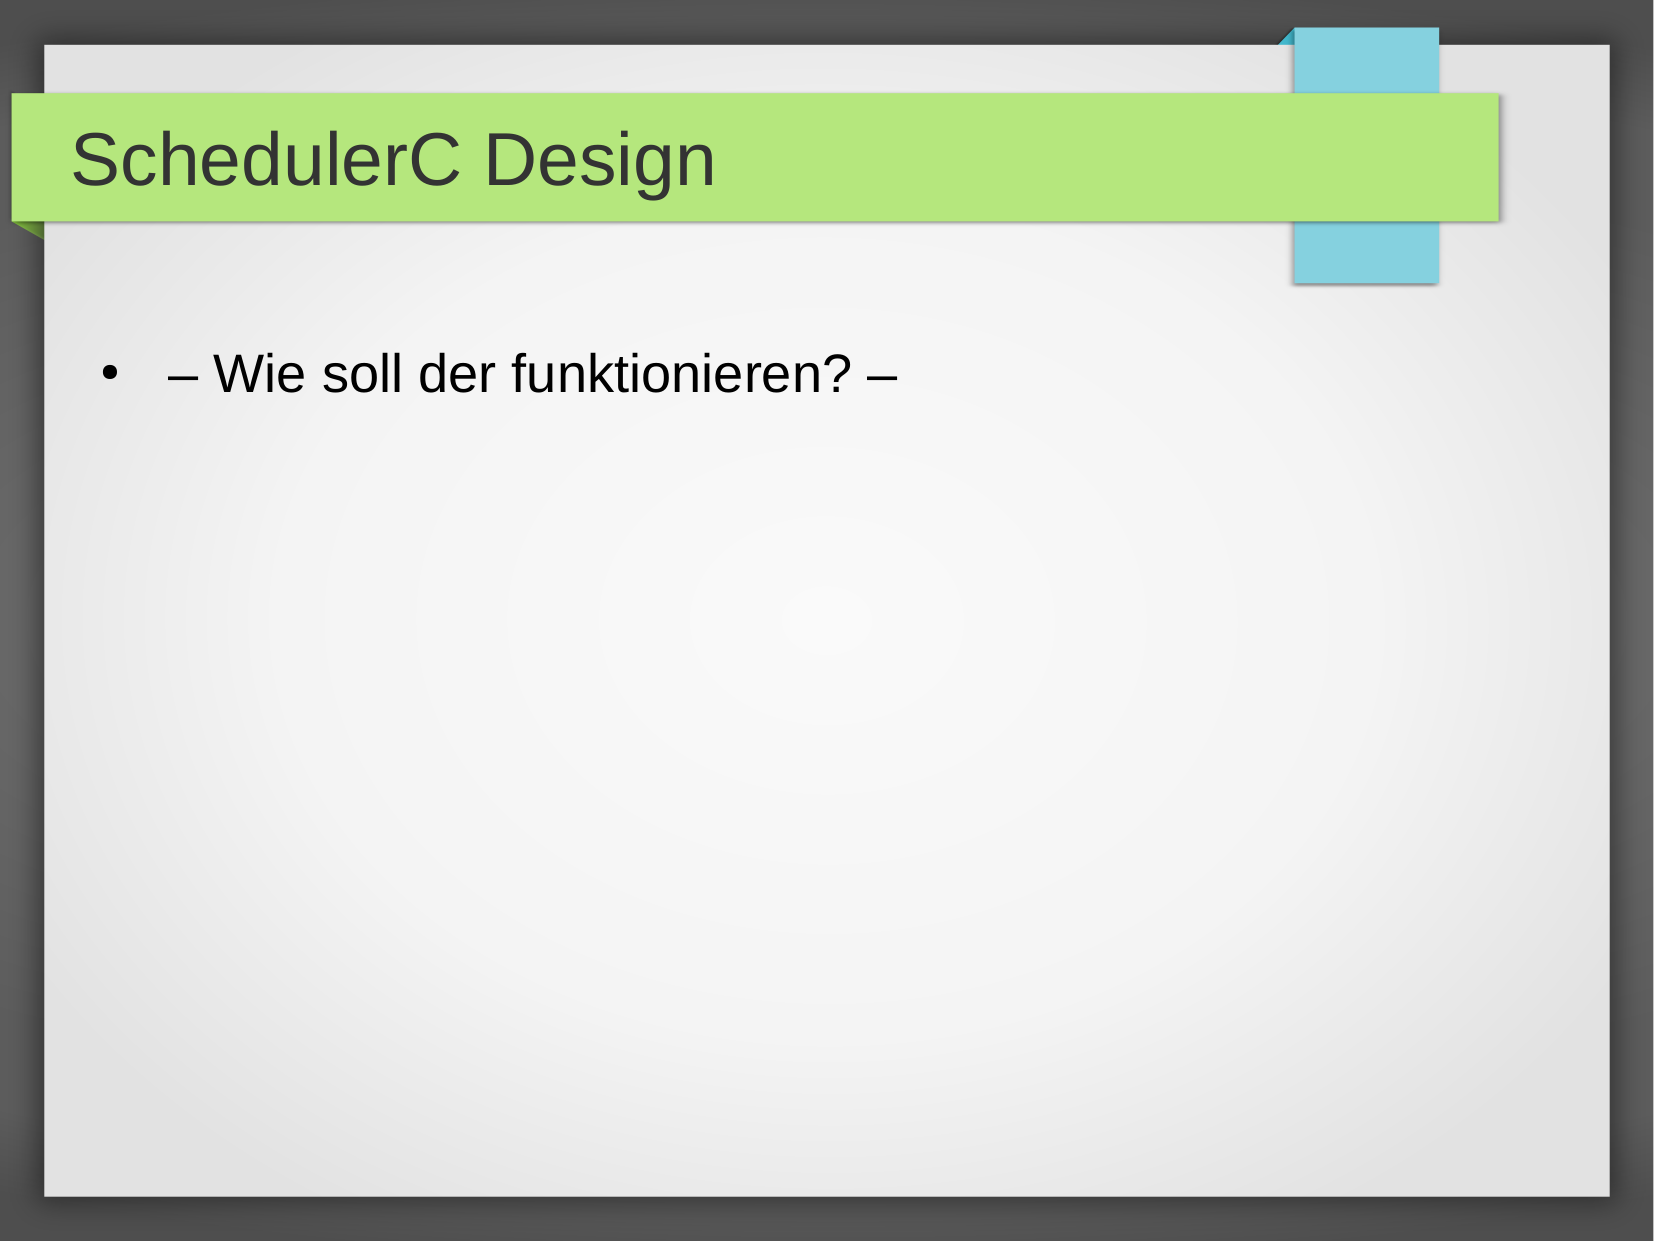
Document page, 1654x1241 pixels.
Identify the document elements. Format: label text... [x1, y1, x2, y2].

title SchedulerC Design [70, 106, 1229, 213]
picture [0, 0, 1654, 1241]
list – Wie soll der funktionieren? – [82, 343, 1538, 1063]
